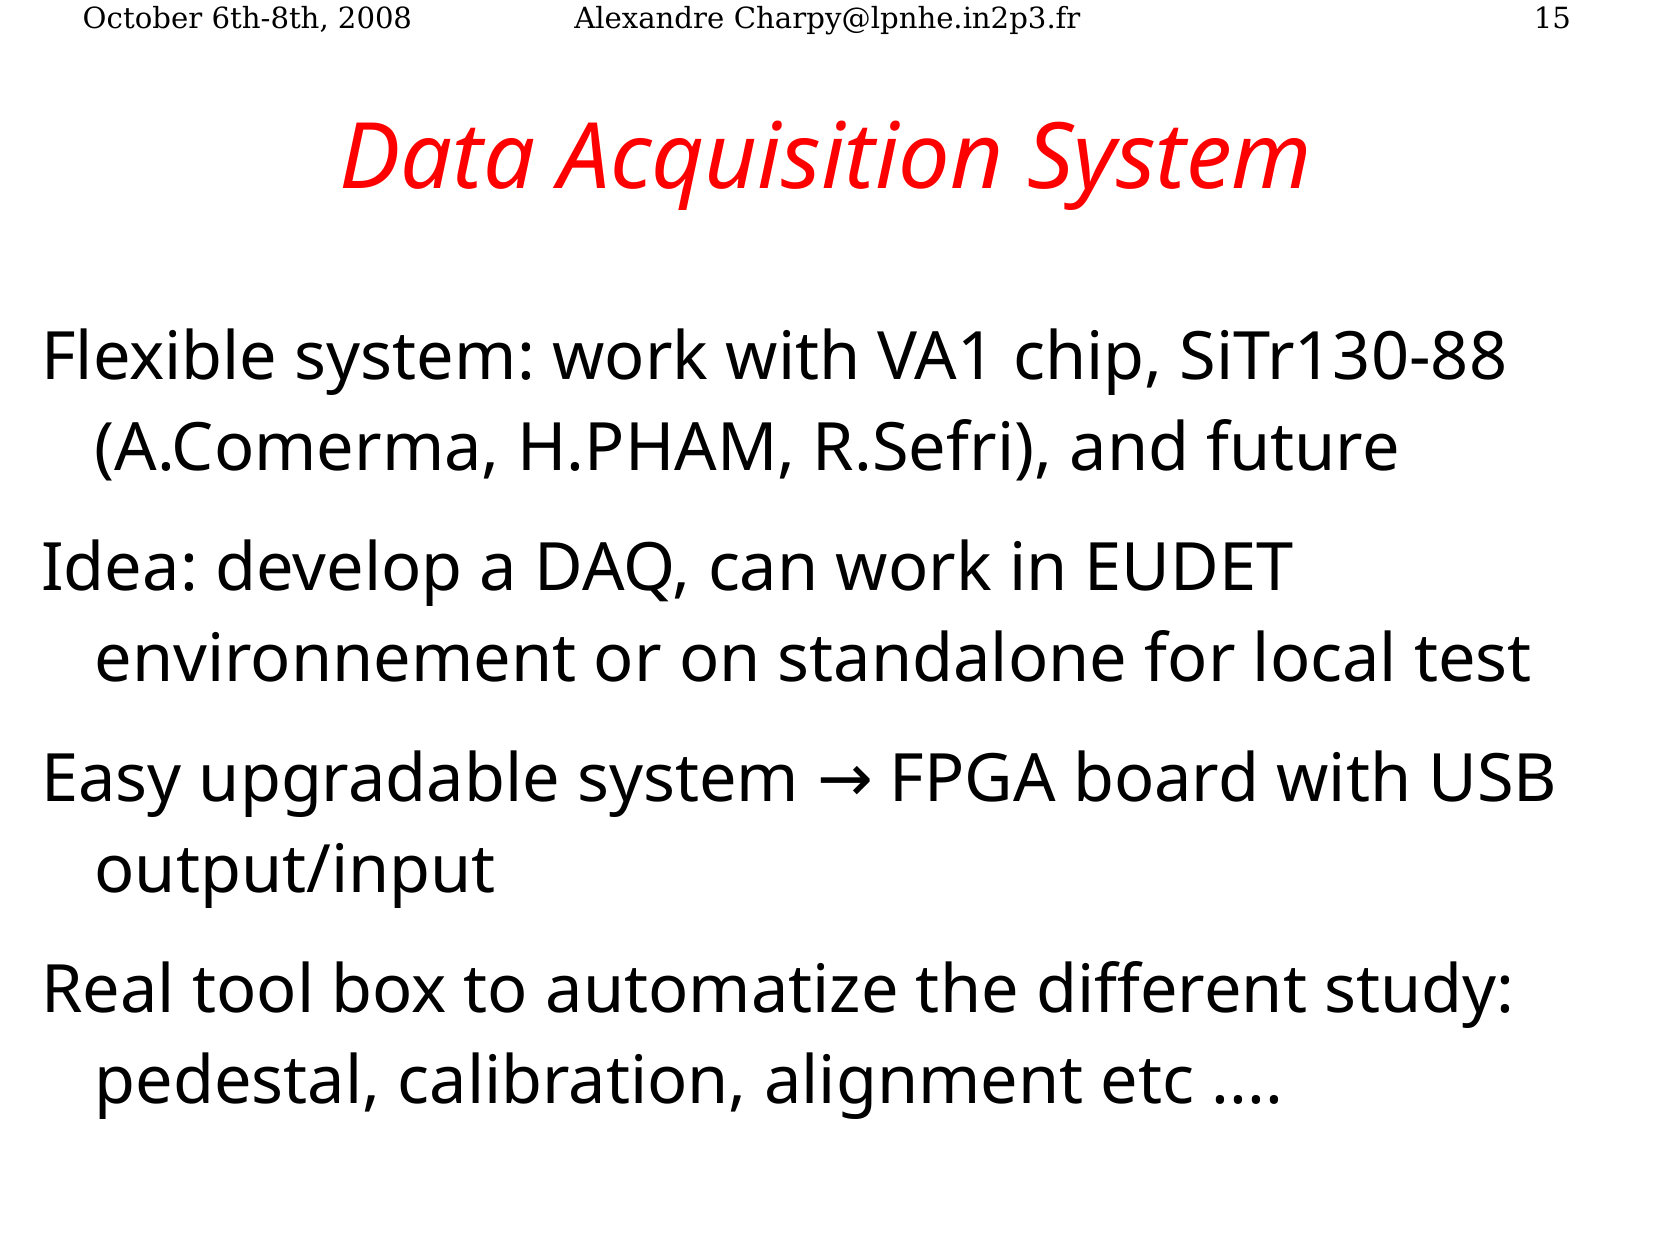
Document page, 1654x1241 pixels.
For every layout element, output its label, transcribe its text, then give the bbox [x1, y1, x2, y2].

title Data Acquisition System [82, 49, 1571, 257]
list Flexible system: work with VA1 chip, SiTr130-88 (A.Comerma, H.PHAM, R.Sefri), and future Idea: develop a DAQ, can work in EUDET environnement or on standalone for local test Easy upgradable system → FPGA board with USB output/input Real tool box to automatize the different study: pedestal, calibration, alignment etc .... [23, 307, 1625, 1112]
